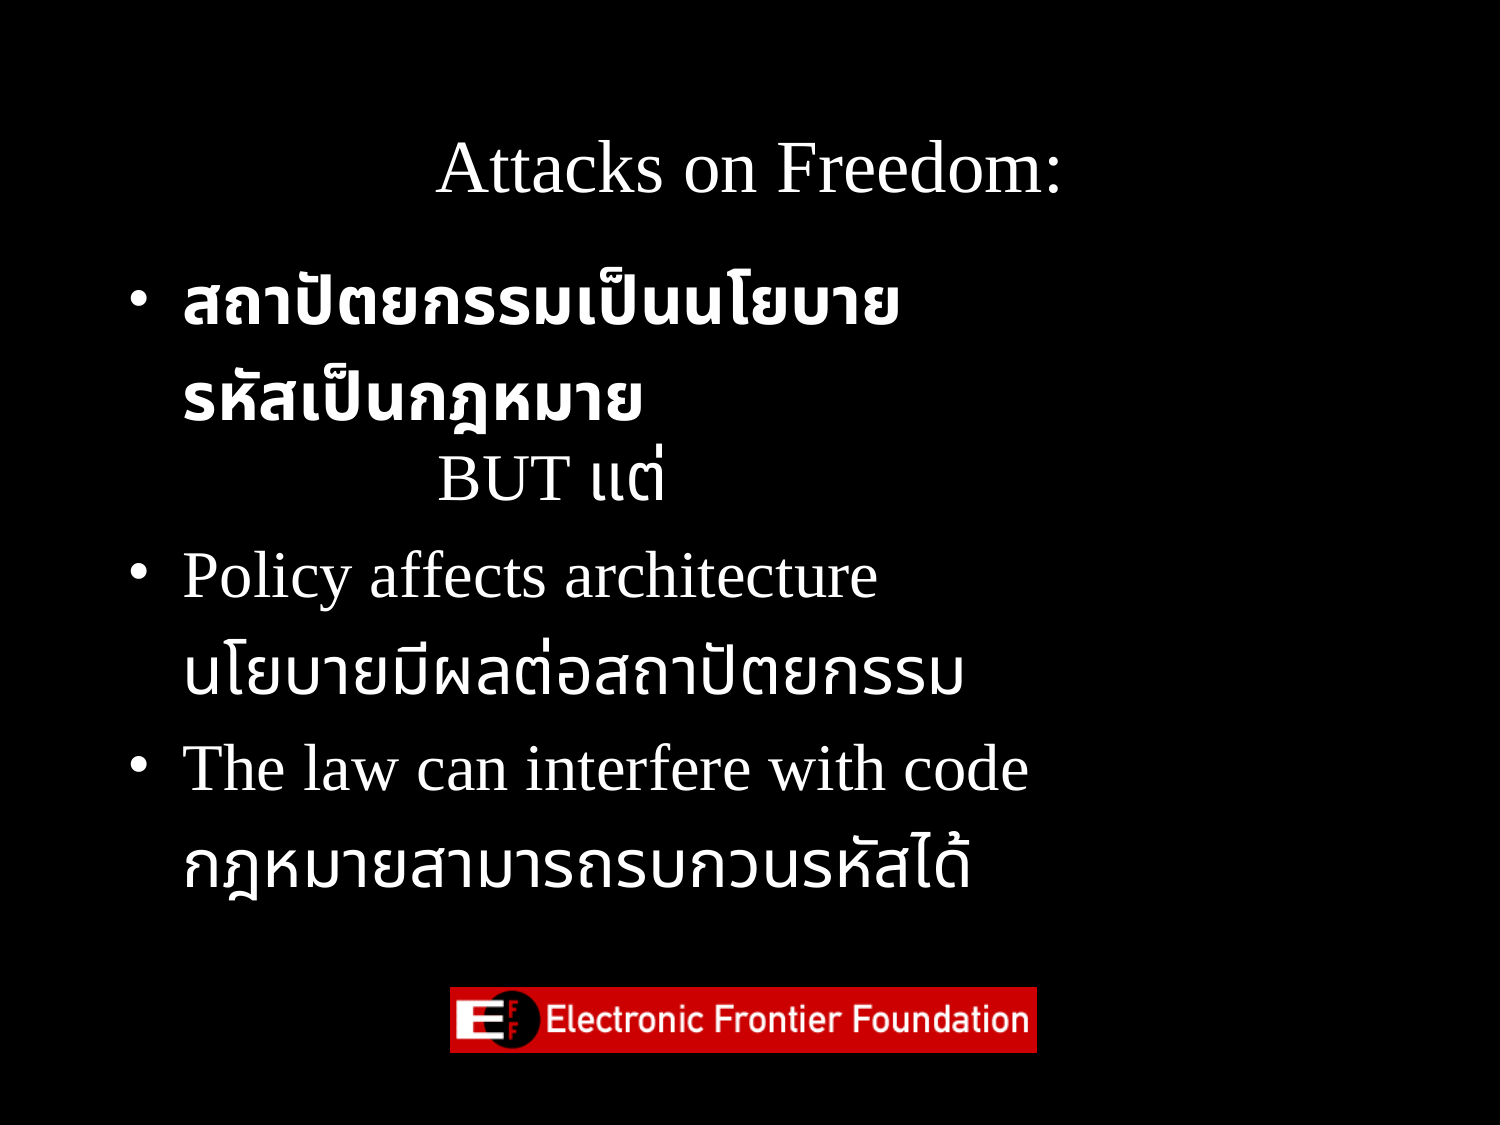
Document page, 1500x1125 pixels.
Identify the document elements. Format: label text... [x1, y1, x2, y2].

list สถาปัตยกรรมเป็นนโยบาย รหัสเป็นกฎหมาย BUT แต่ Policy affects architecture นโยบายมีผลต่อสถาปัตยกรรม The law can interfere with code กฎหมายสามารถรบกวนรหัสได้ [112, 249, 1388, 976]
picture [450, 987, 1037, 1053]
title Attacks on Freedom: [112, 99, 1388, 226]
